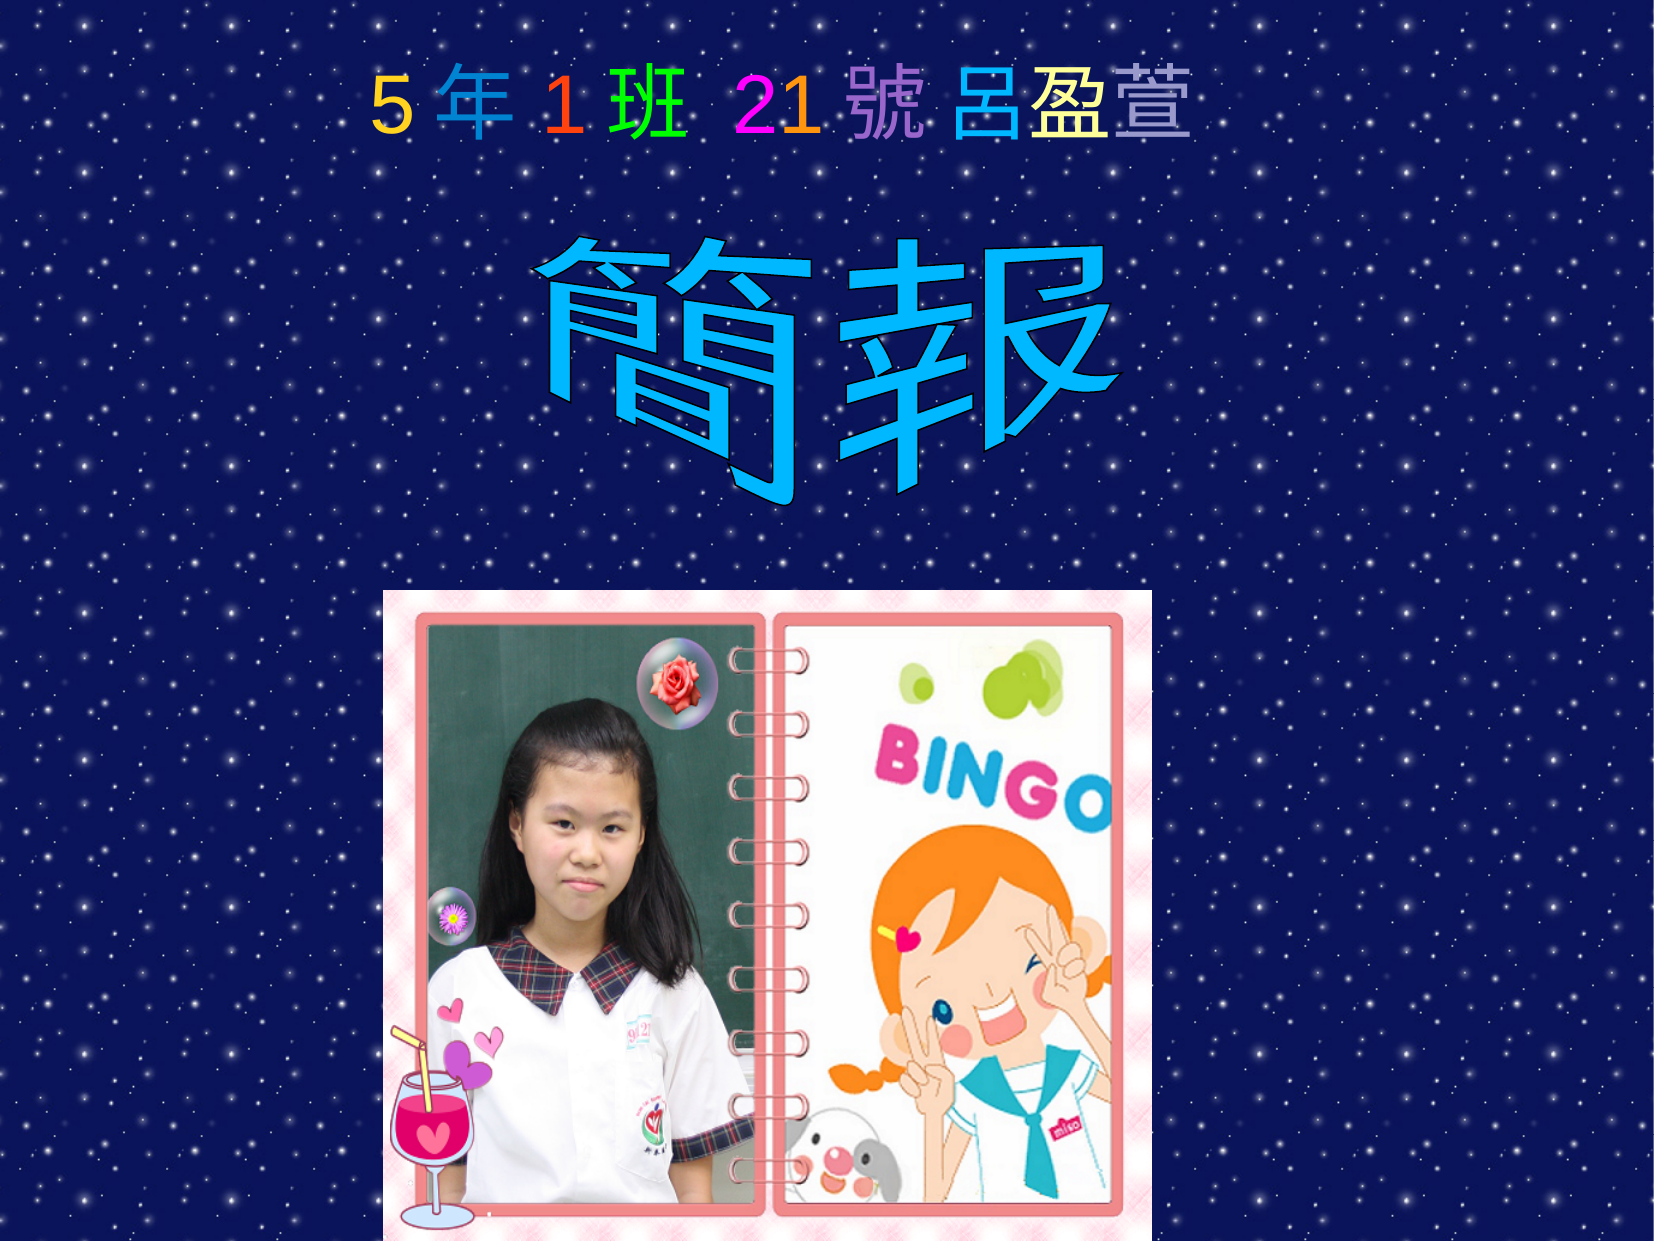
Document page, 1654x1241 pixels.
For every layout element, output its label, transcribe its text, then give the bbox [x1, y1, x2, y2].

text_box 簡報 [615, 352, 730, 461]
text_box 簡報 [531, 236, 671, 403]
picture [0, 0, 1654, 1241]
text_box 簡報 [663, 236, 812, 506]
text_box 簡報 [839, 238, 974, 495]
text_box 5年1班 21號 呂盈萱 [354, 29, 1506, 145]
text_box 簡報 [984, 245, 1122, 452]
